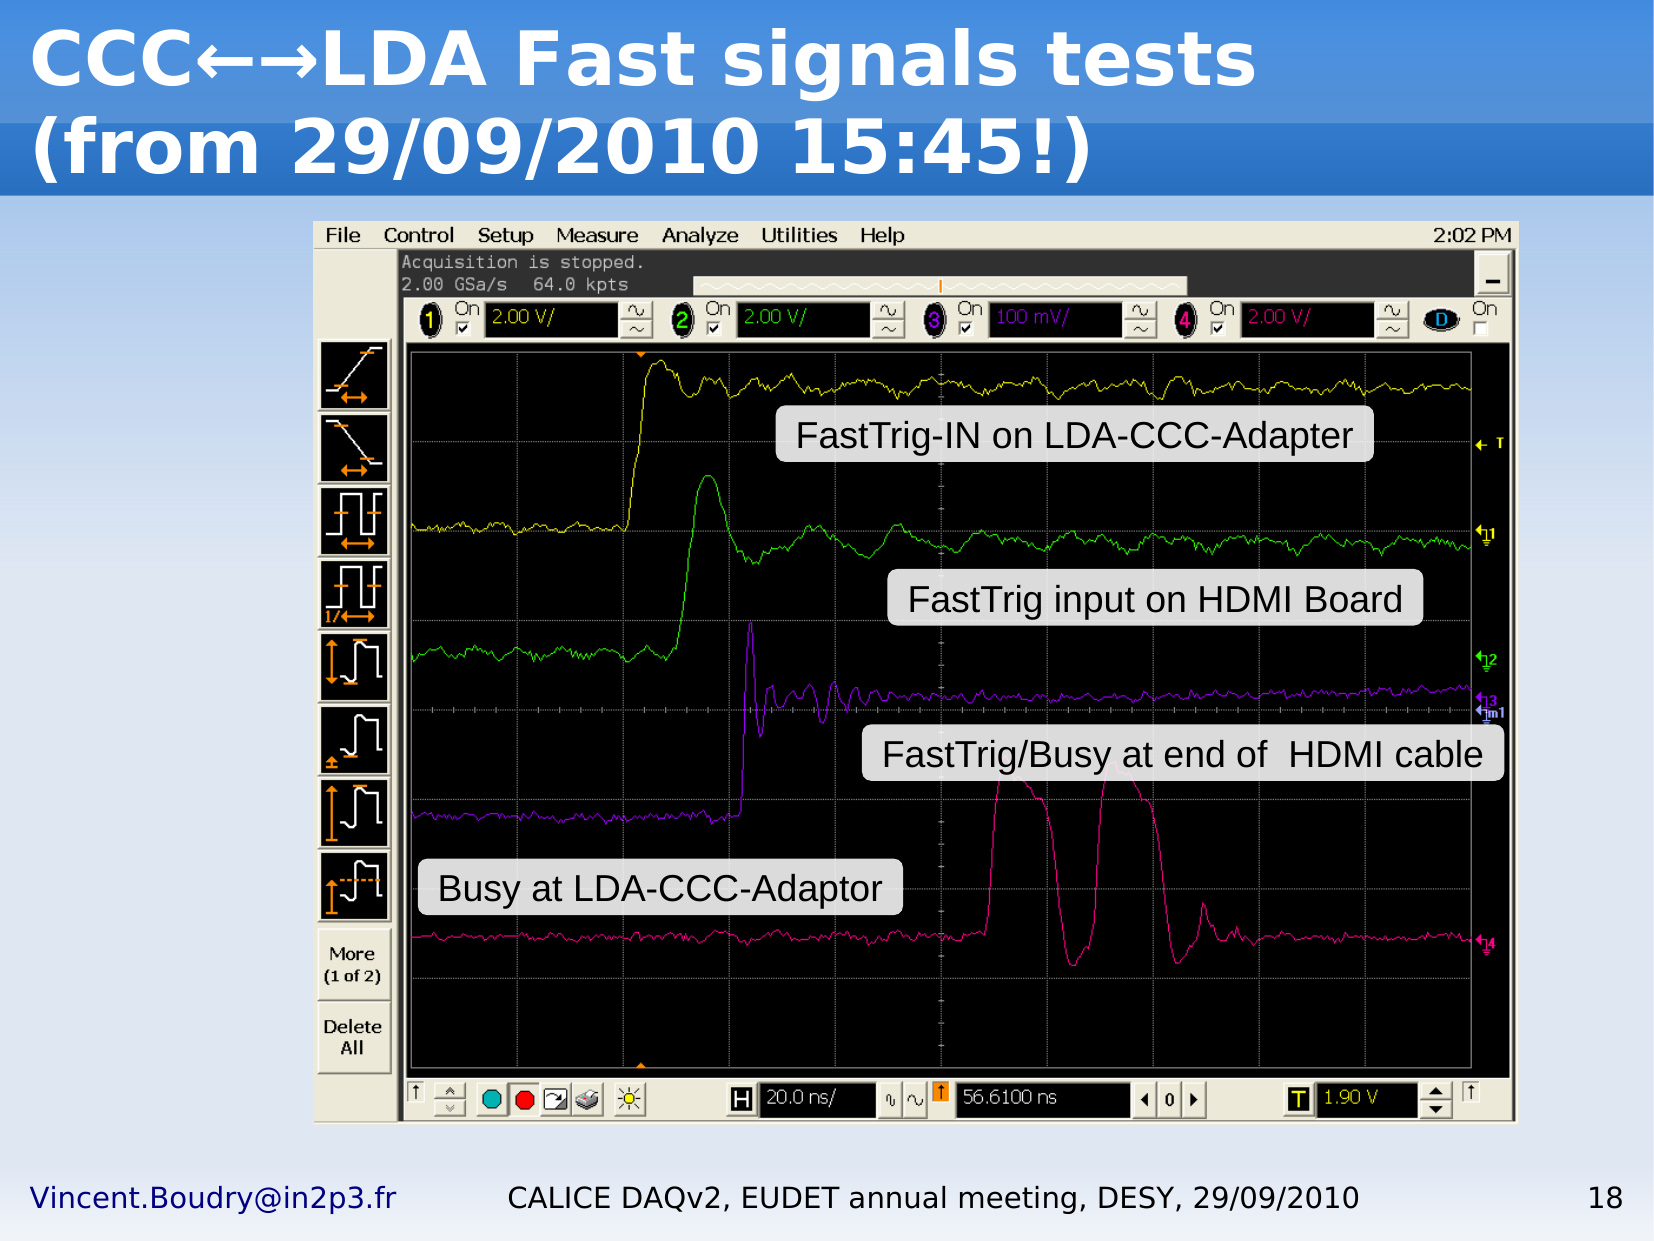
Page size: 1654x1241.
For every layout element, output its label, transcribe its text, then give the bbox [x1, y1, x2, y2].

text_box FastTrig input on HDMI Board [887, 568, 1424, 626]
text_box FastTrig/Busy at end of HDMI cable [861, 724, 1505, 781]
picture [0, 0, 1654, 1241]
title CCC←→LDA Fast signals tests (from 29/09/2010 15:45!) [29, 0, 1654, 208]
text_box FastTrig-IN on LDA-CCC-Adapter [775, 405, 1374, 462]
text_box Busy at LDA-CCC-Adaptor [417, 858, 904, 916]
